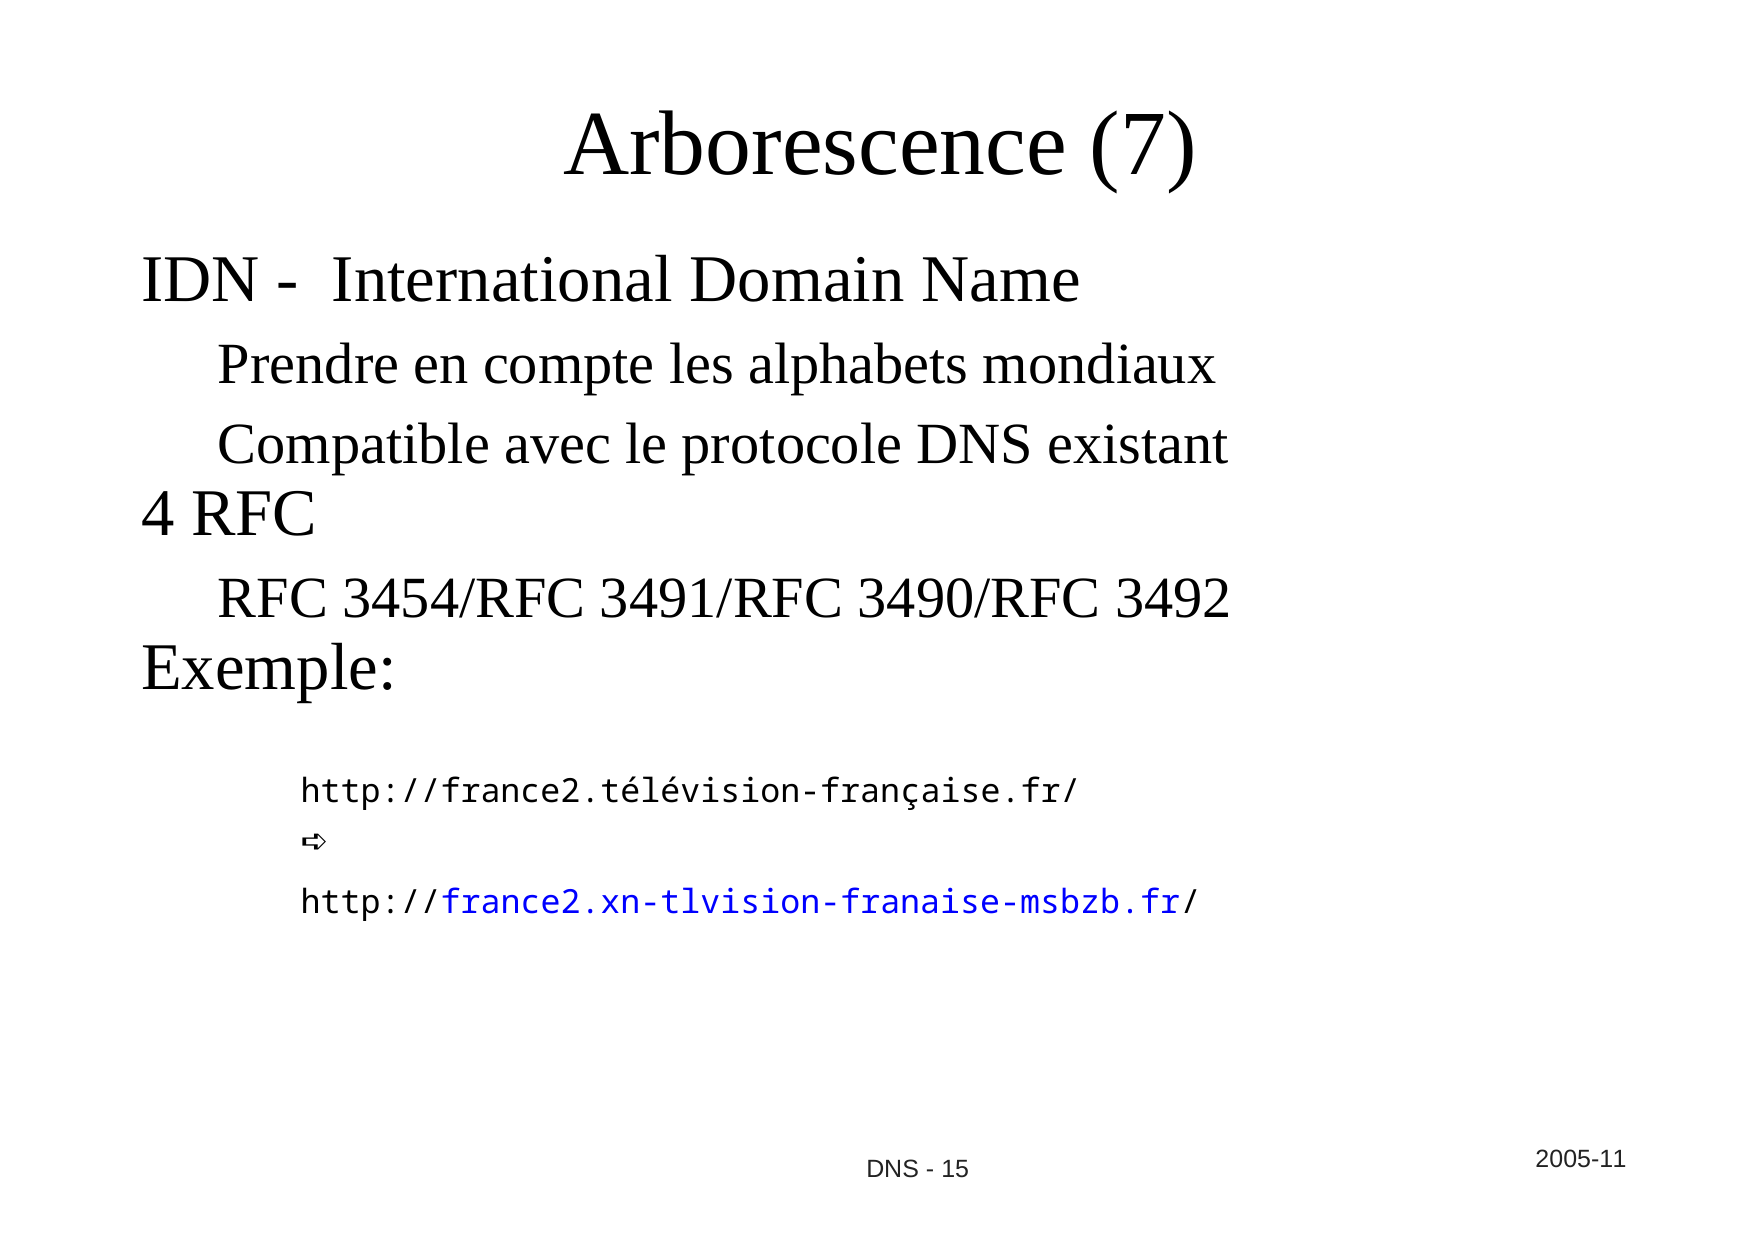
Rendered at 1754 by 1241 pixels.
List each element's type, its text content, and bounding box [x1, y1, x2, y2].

title Arborescence (7) [121, 72, 1639, 215]
list IDN - International Domain Name Prendre en compte les alphabets mondiaux Compatible avec le protocole DNS existant 4 RFC RFC 3454/RFC 3491/RFC 3490/RFC 3492 Exemple: http://france2.télévision-française.fr/  http://france2.xn-tlvision-franaise-msbzb.fr/ [123, 242, 1641, 1031]
